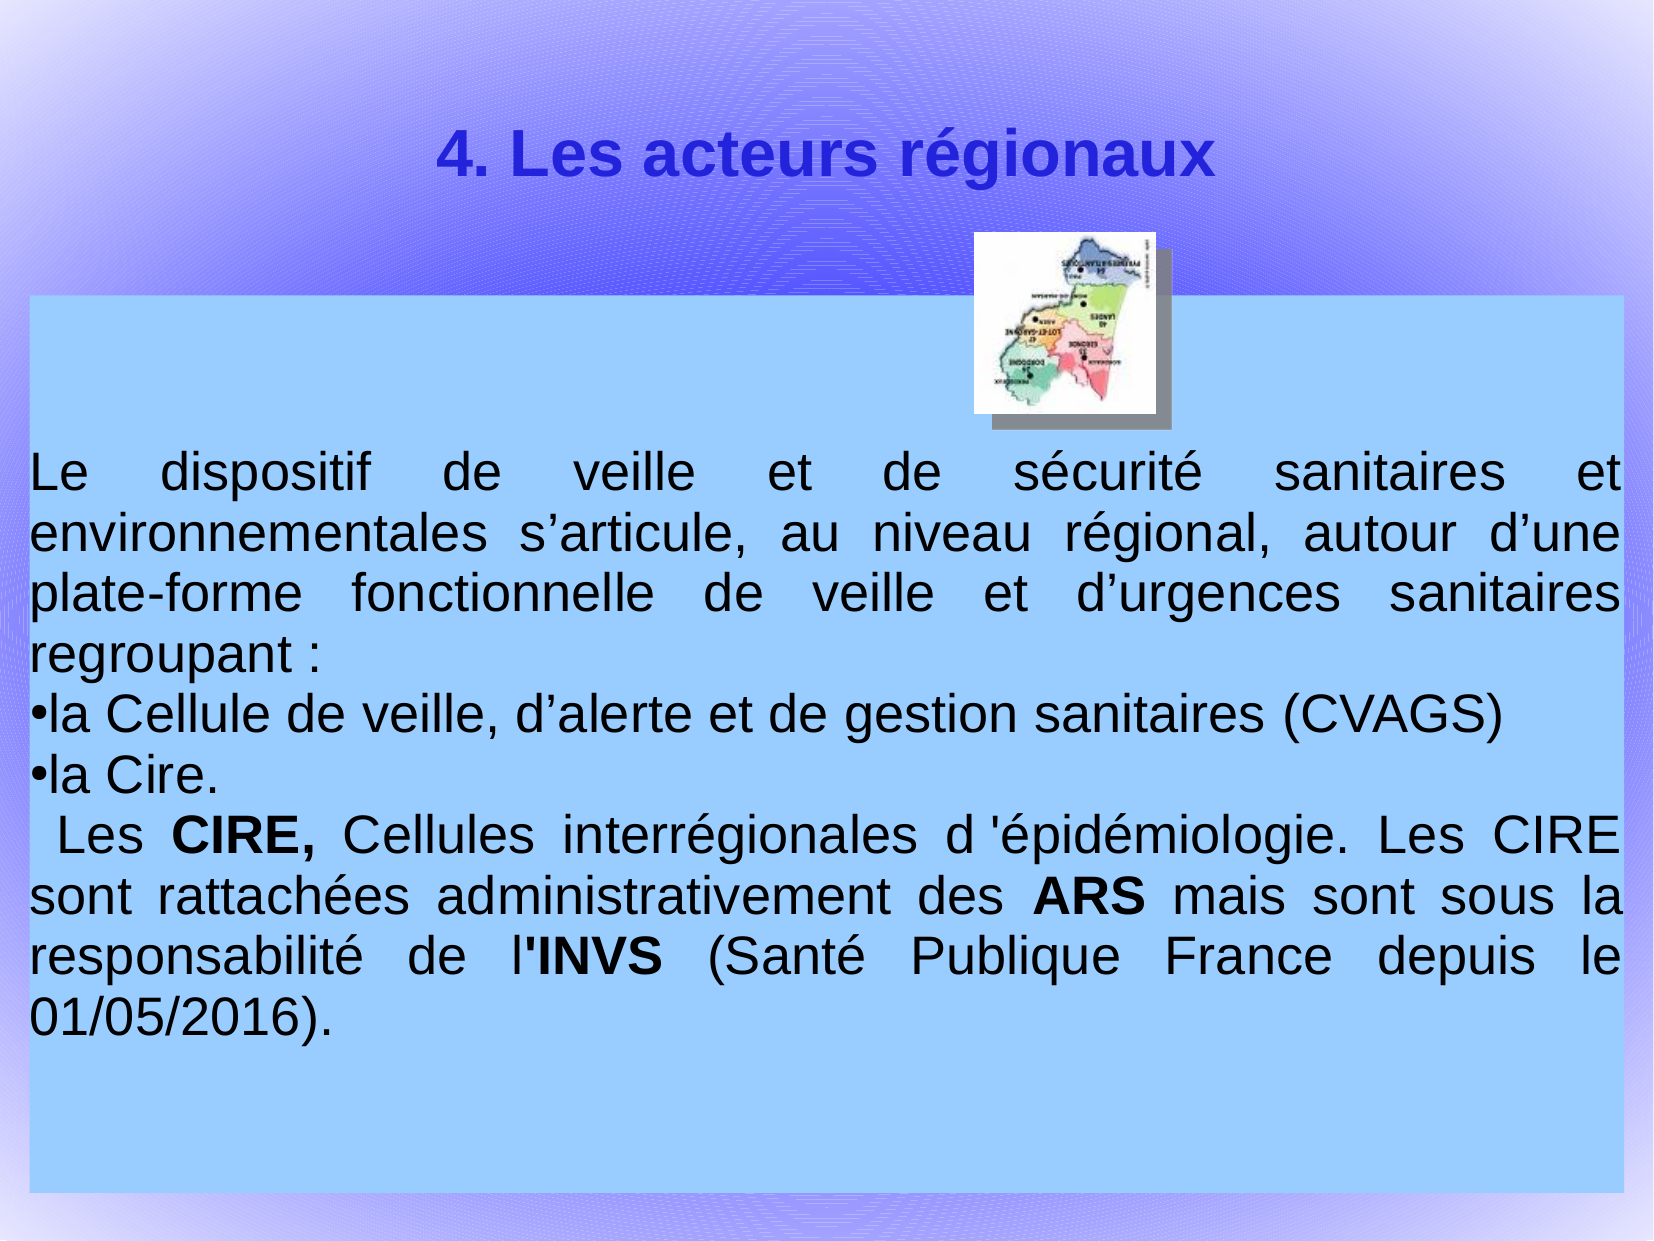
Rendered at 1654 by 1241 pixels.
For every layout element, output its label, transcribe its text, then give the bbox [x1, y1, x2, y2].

picture [974, 232, 1156, 414]
title 4. Les acteurs régionaux [82, 49, 1571, 257]
subtitle Le dispositif de veille et de sécurité sanitaires et environnementales s’articule, au niveau régional, autour d’une plate-forme fonctionnelle de veille et d’urgences sanitaires regroupant : la Cellule de veille, d’alerte et de gestion sanitaires (CVAGS) la Cire. Les CIRE, Cellules interrégionales d 'épidémiologie. Les CIRE sont rattachées administrativement des ARS mais sont sous la responsabilité de l'INVS (Santé Publique France depuis le 01/05/2016). [29, 295, 1625, 1193]
